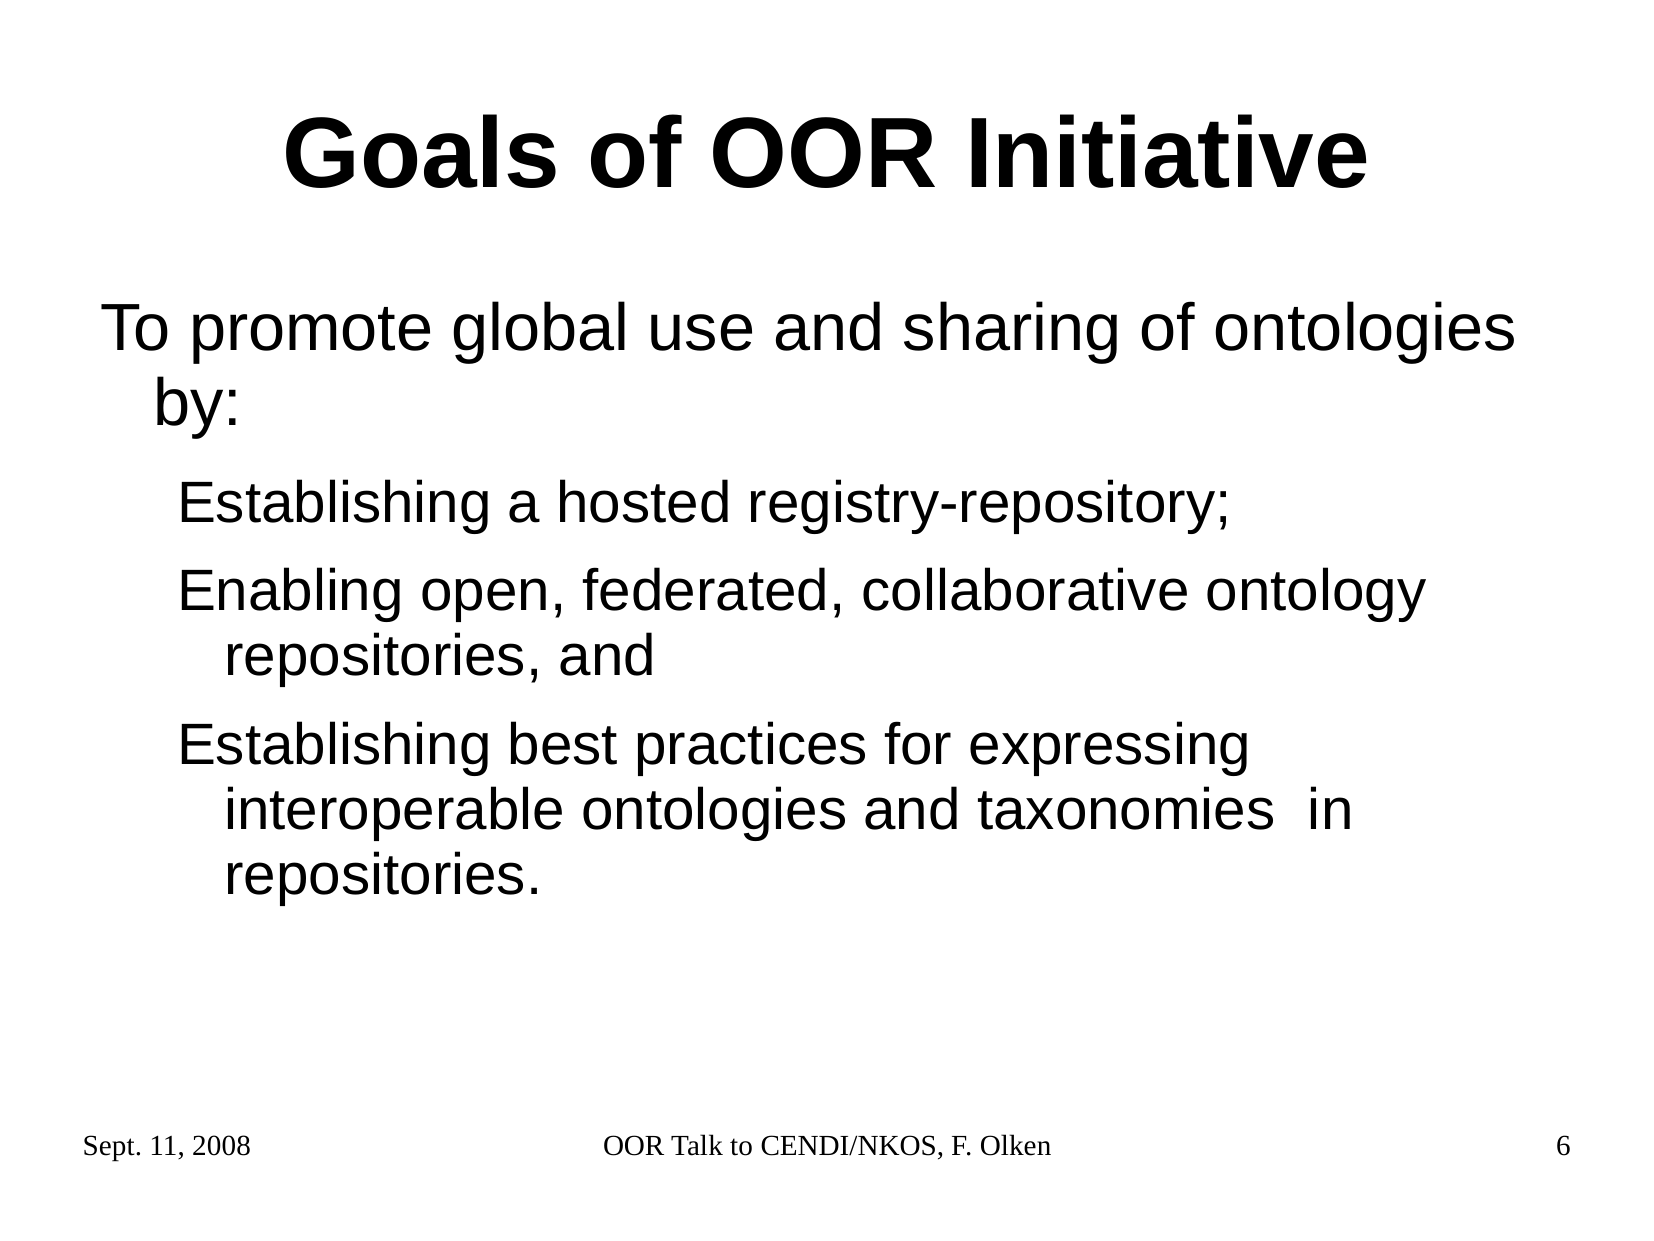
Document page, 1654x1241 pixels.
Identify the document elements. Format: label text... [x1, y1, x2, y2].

list To promote global use and sharing of ontologies by: Establishing a hosted registry-repository; Enabling open, federated, collaborative ontology repositories, and Establishing best practices for expressing interoperable ontologies and taxonomies in repositories. [82, 290, 1571, 1094]
title Goals of OOR Initiative [82, 56, 1571, 250]
